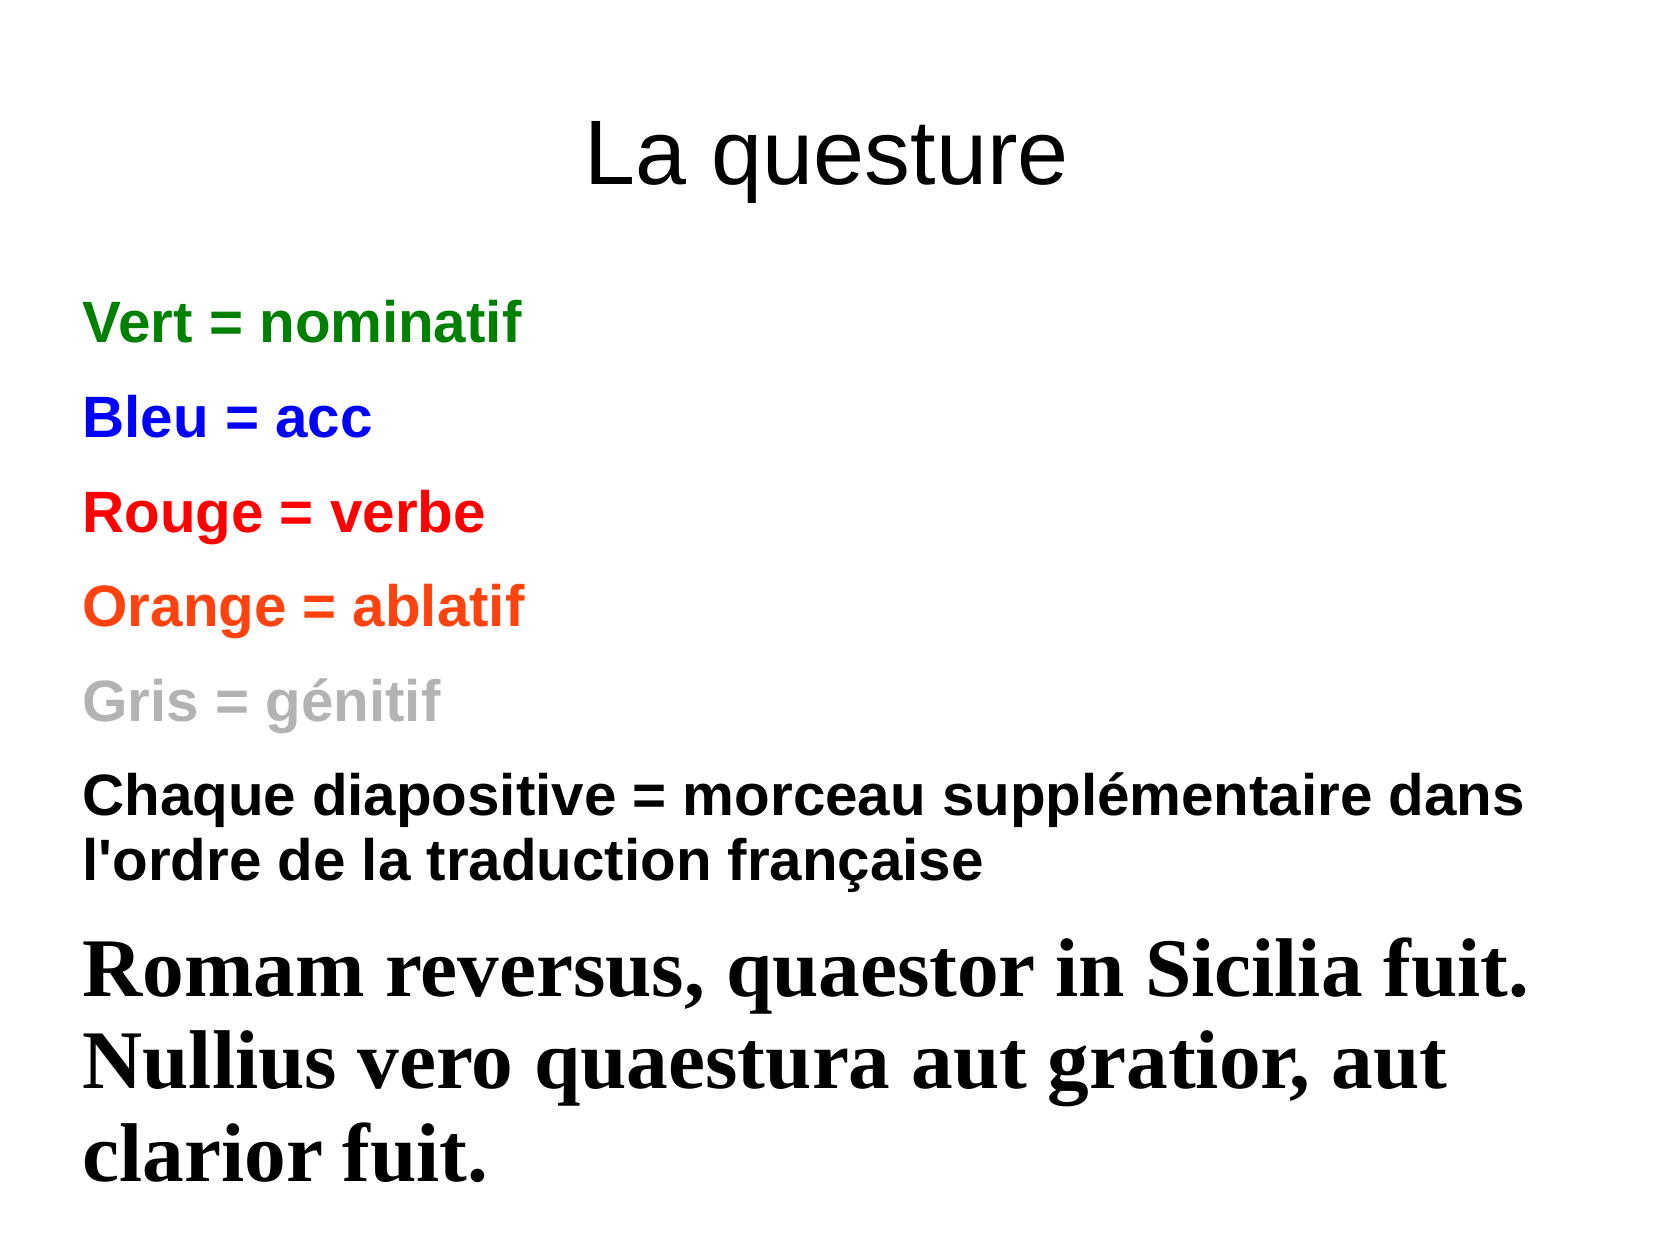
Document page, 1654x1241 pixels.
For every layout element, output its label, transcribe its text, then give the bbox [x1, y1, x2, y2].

list Vert = nominatif Bleu = acc Rouge = verbe Orange = ablatif Gris = génitif Chaque diapositive = morceau supplémentaire dans l'ordre de la traduction française Romam reversus, quaestor in Sicilia fuit. Nullius vero quaestura aut gratior, aut clarior fuit. [82, 290, 1571, 1010]
title La questure [82, 49, 1571, 257]
